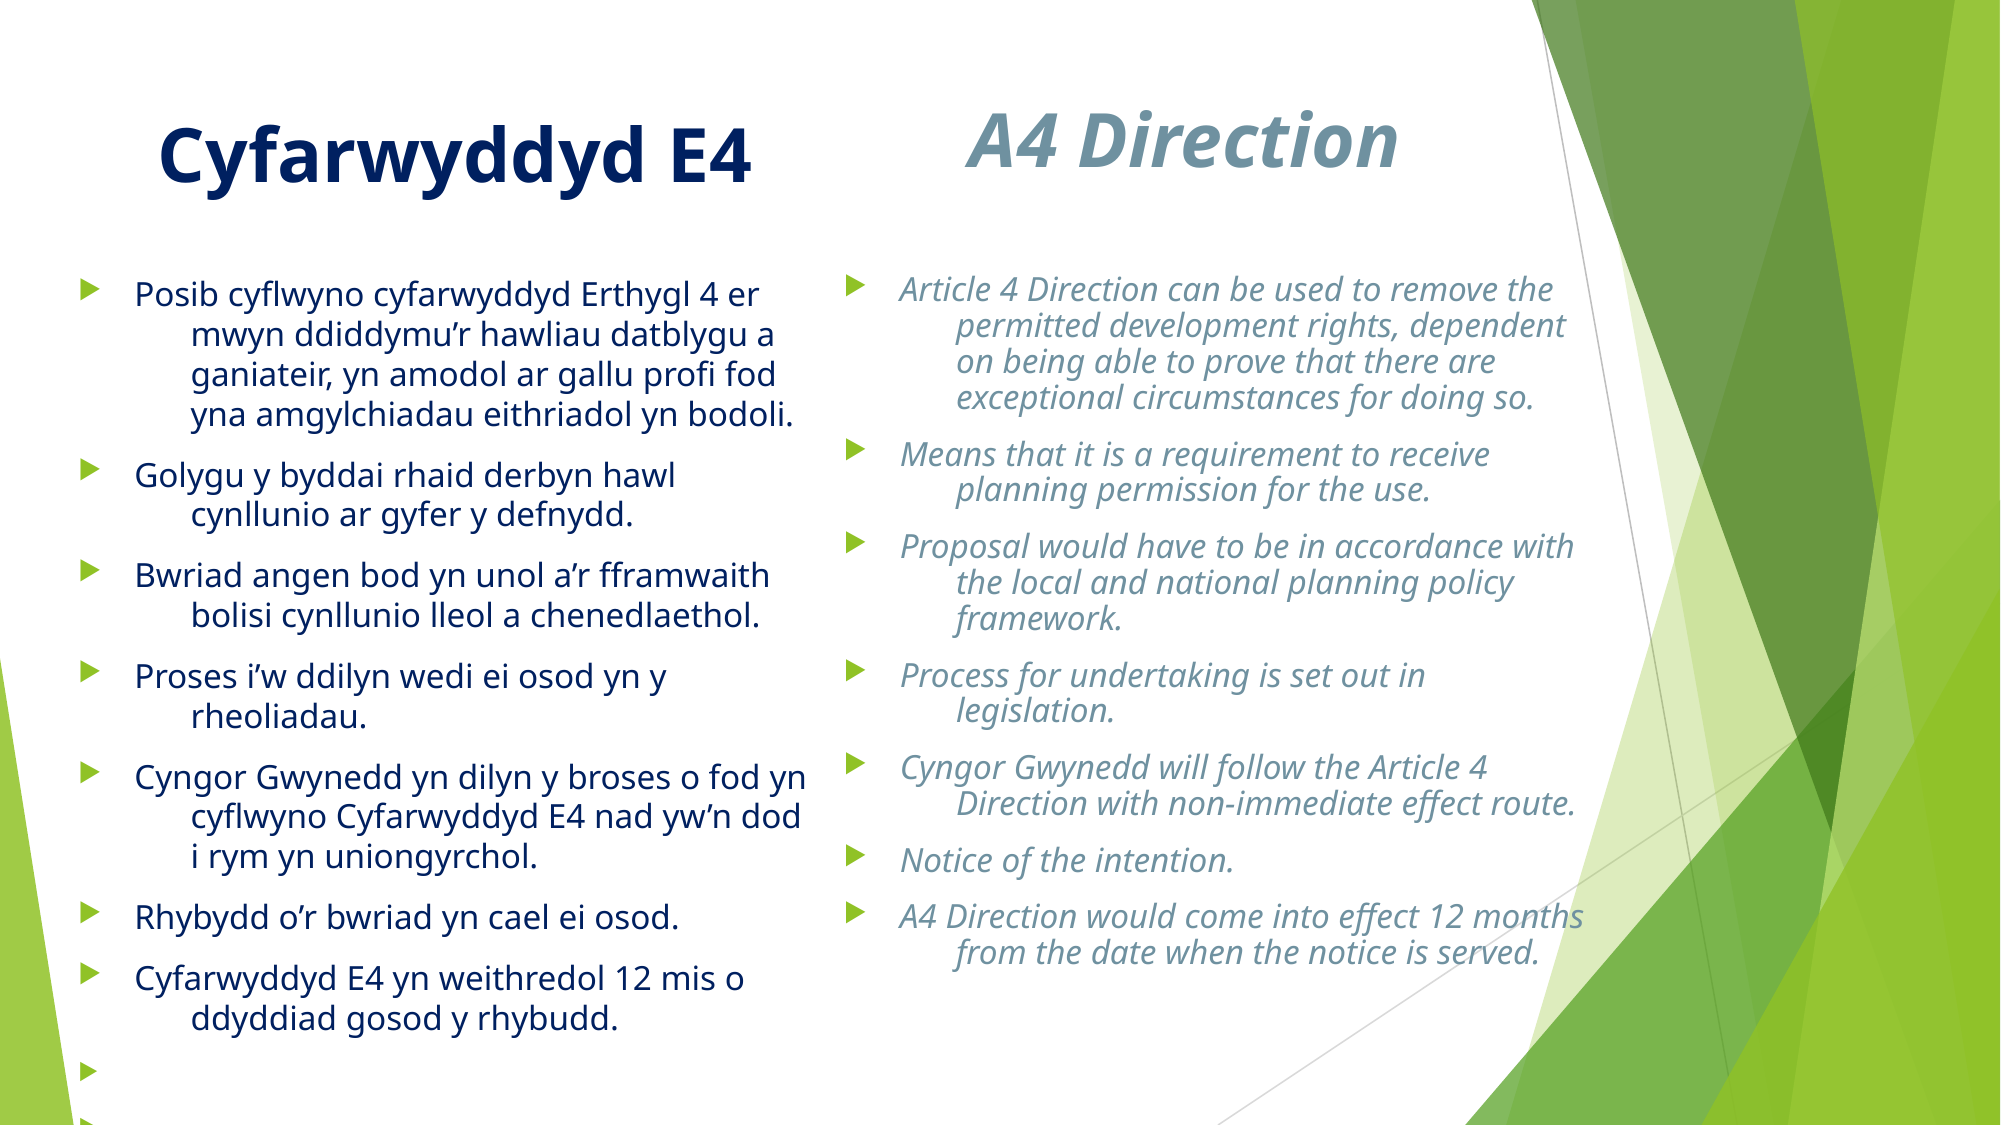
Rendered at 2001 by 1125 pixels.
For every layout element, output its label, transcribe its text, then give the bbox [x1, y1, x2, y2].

title A4 Direction [954, 84, 1607, 265]
list Article 4 Direction can be used to remove the permitted development rights, dependent on being able to prove that there are exceptional circumstances for doing so. Means that it is a requirement to receive planning permission for the use. Proposal would have to be in accordance with the local and national planning policy framework. Process for undertaking is set out in legislation. Cyngor Gwynedd will follow the Article 4 Direction with non-immediate effect route. Notice of the intention. A4 Direction would come into effect 12 months from the date when the notice is served. [828, 265, 1607, 1079]
text_box Cyfarwyddyd E4 [142, 99, 795, 265]
text_box Posib cyflwyno cyfarwyddyd Erthygl 4 er mwyn ddiddymu’r hawliau datblygu a ganiateir, yn amodol ar gallu profi fod yna amgylchiadau eithriadol yn bodoli. Golygu y byddai rhaid derbyn hawl cynllunio ar gyfer y defnydd. Bwriad angen bod yn unol a’r fframwaith bolisi cynllunio lleol a chenedlaethol. Proses i’w ddilyn wedi ei osod yn y rheoliadau. Cyngor Gwynedd yn dilyn y broses o fod yn cyflwyno Cyfarwyddyd E4 nad yw’n dod i rym yn uniongyrchol. Rhybydd o’r bwriad yn cael ei osod. Cyfarwyddyd E4 yn weithredol 12 mis o ddyddiad gosod y rhybudd. [63, 265, 829, 1025]
